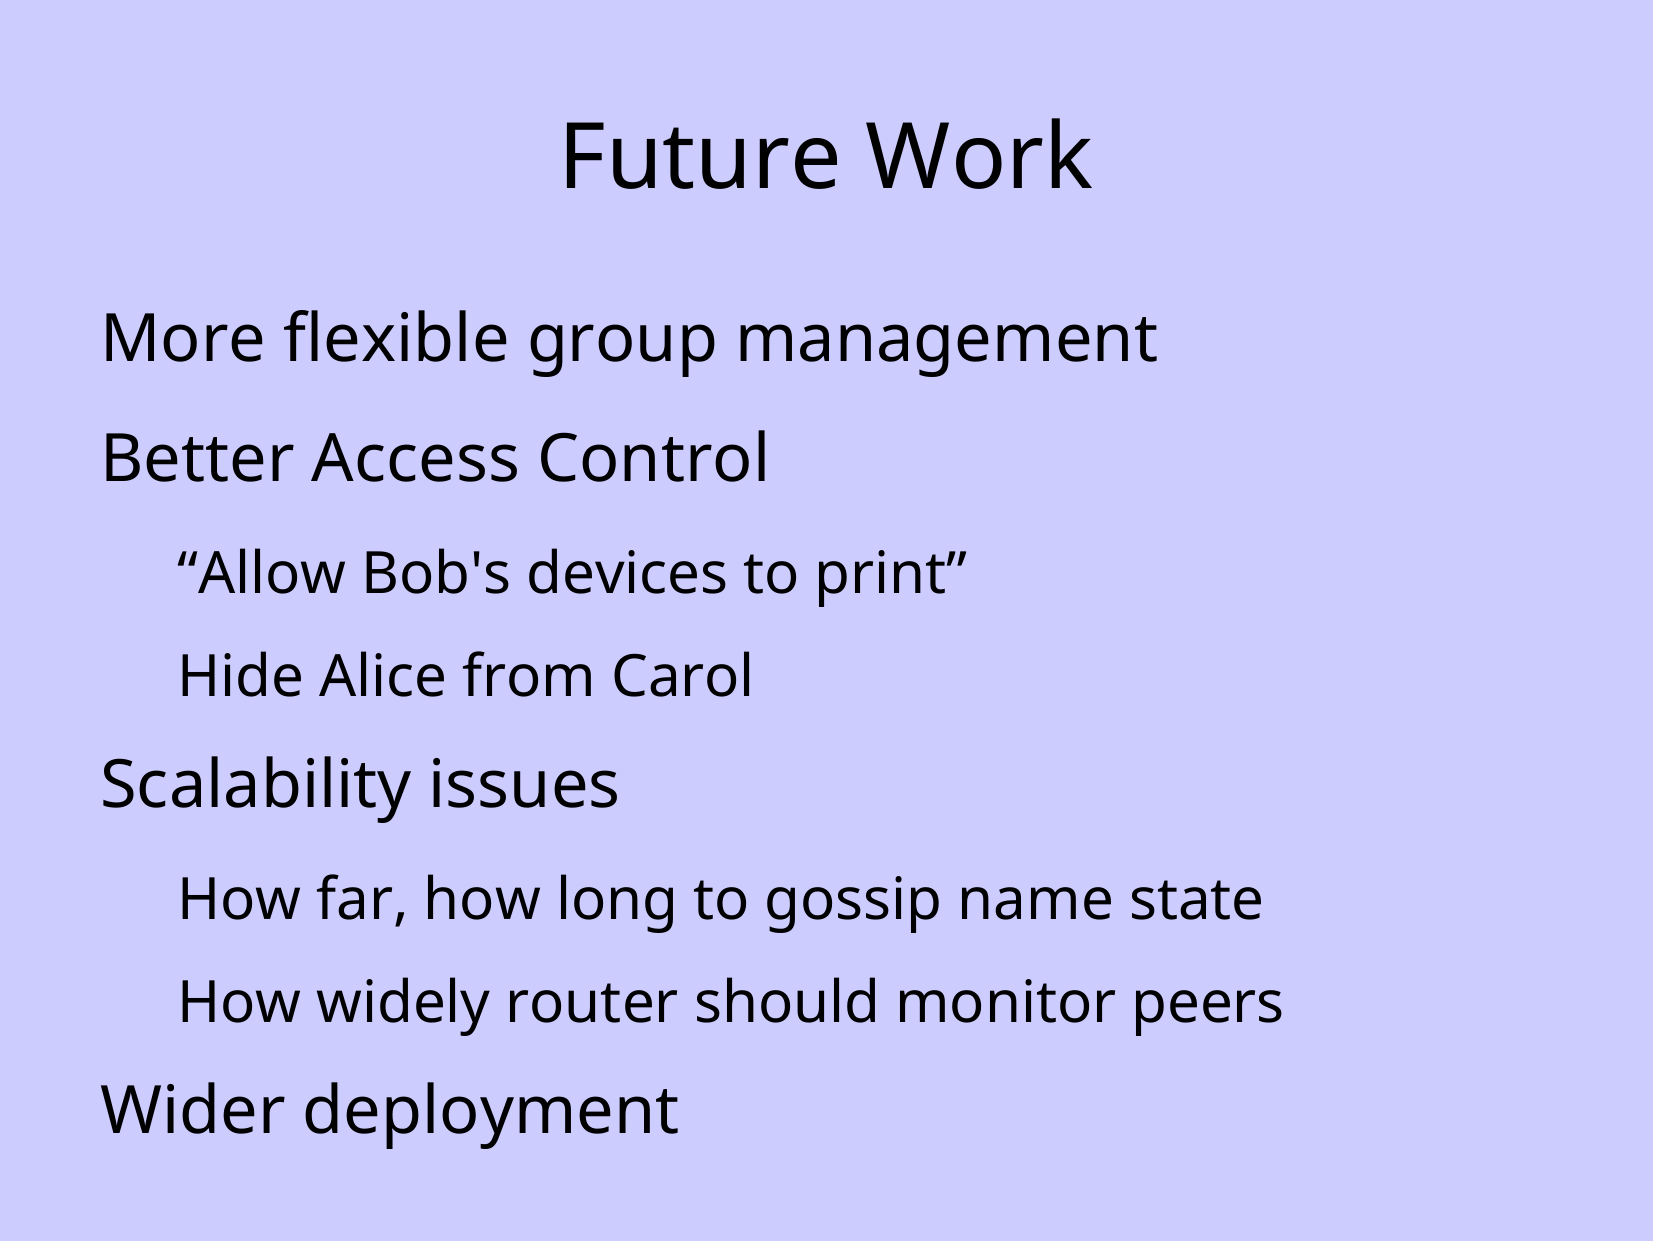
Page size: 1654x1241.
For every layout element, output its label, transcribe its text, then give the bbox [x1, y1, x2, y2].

list More flexible group management Better Access Control “Allow Bob's devices to print” Hide Alice from Carol Scalability issues How far, how long to gossip name state How widely router should monitor peers Wider deployment [82, 290, 1571, 1109]
title Future Work [82, 49, 1571, 257]
